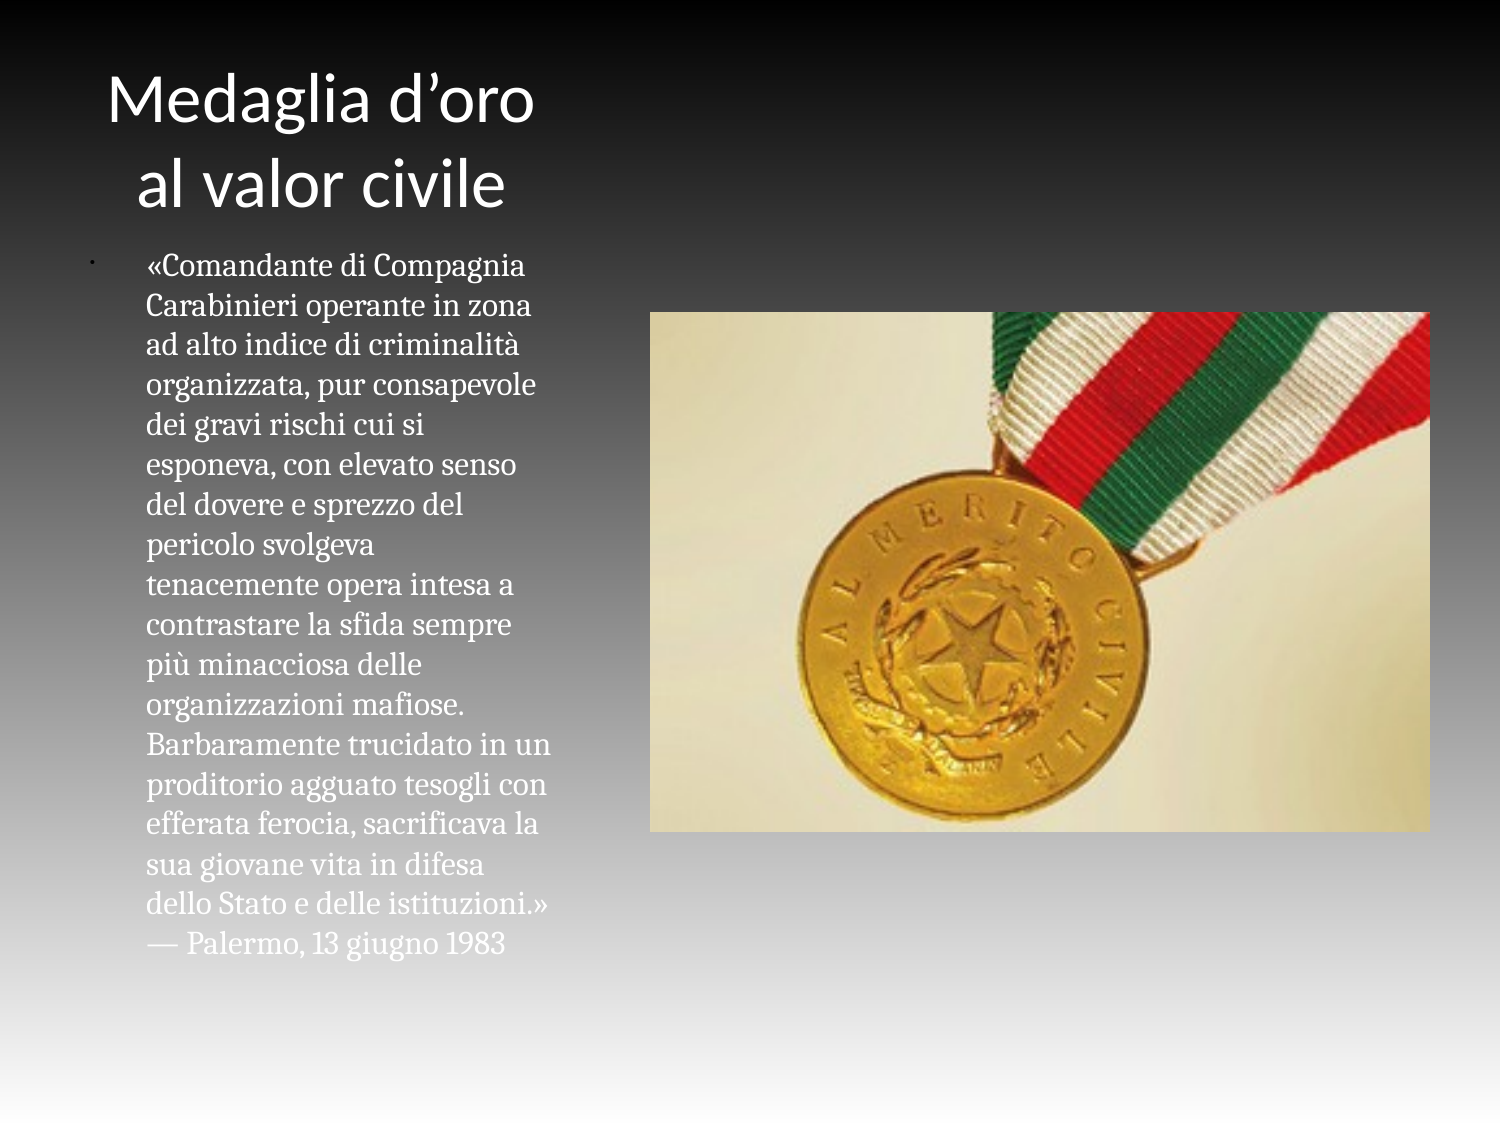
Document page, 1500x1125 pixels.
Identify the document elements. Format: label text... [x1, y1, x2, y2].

picture [650, 312, 1430, 832]
list «Comandante di Compagnia Carabinieri operante in zona ad alto indice di criminalità organizzata, pur consapevole dei gravi rischi cui si esponeva, con elevato senso del dovere e sprezzo del pericolo svolgeva tenacemente opera intesa a contrastare la sfida sempre più minacciosa delle organizzazioni mafiose. Barbaramente trucidato in un proditorio agguato tesogli con efferata ferocia, sacrificava la sua giovane vita in difesa dello Stato e delle istituzioni.» — Palermo, 13 giugno 1983 [75, 235, 569, 1005]
title Medaglia d’oro al valor civile [75, 44, 569, 235]
